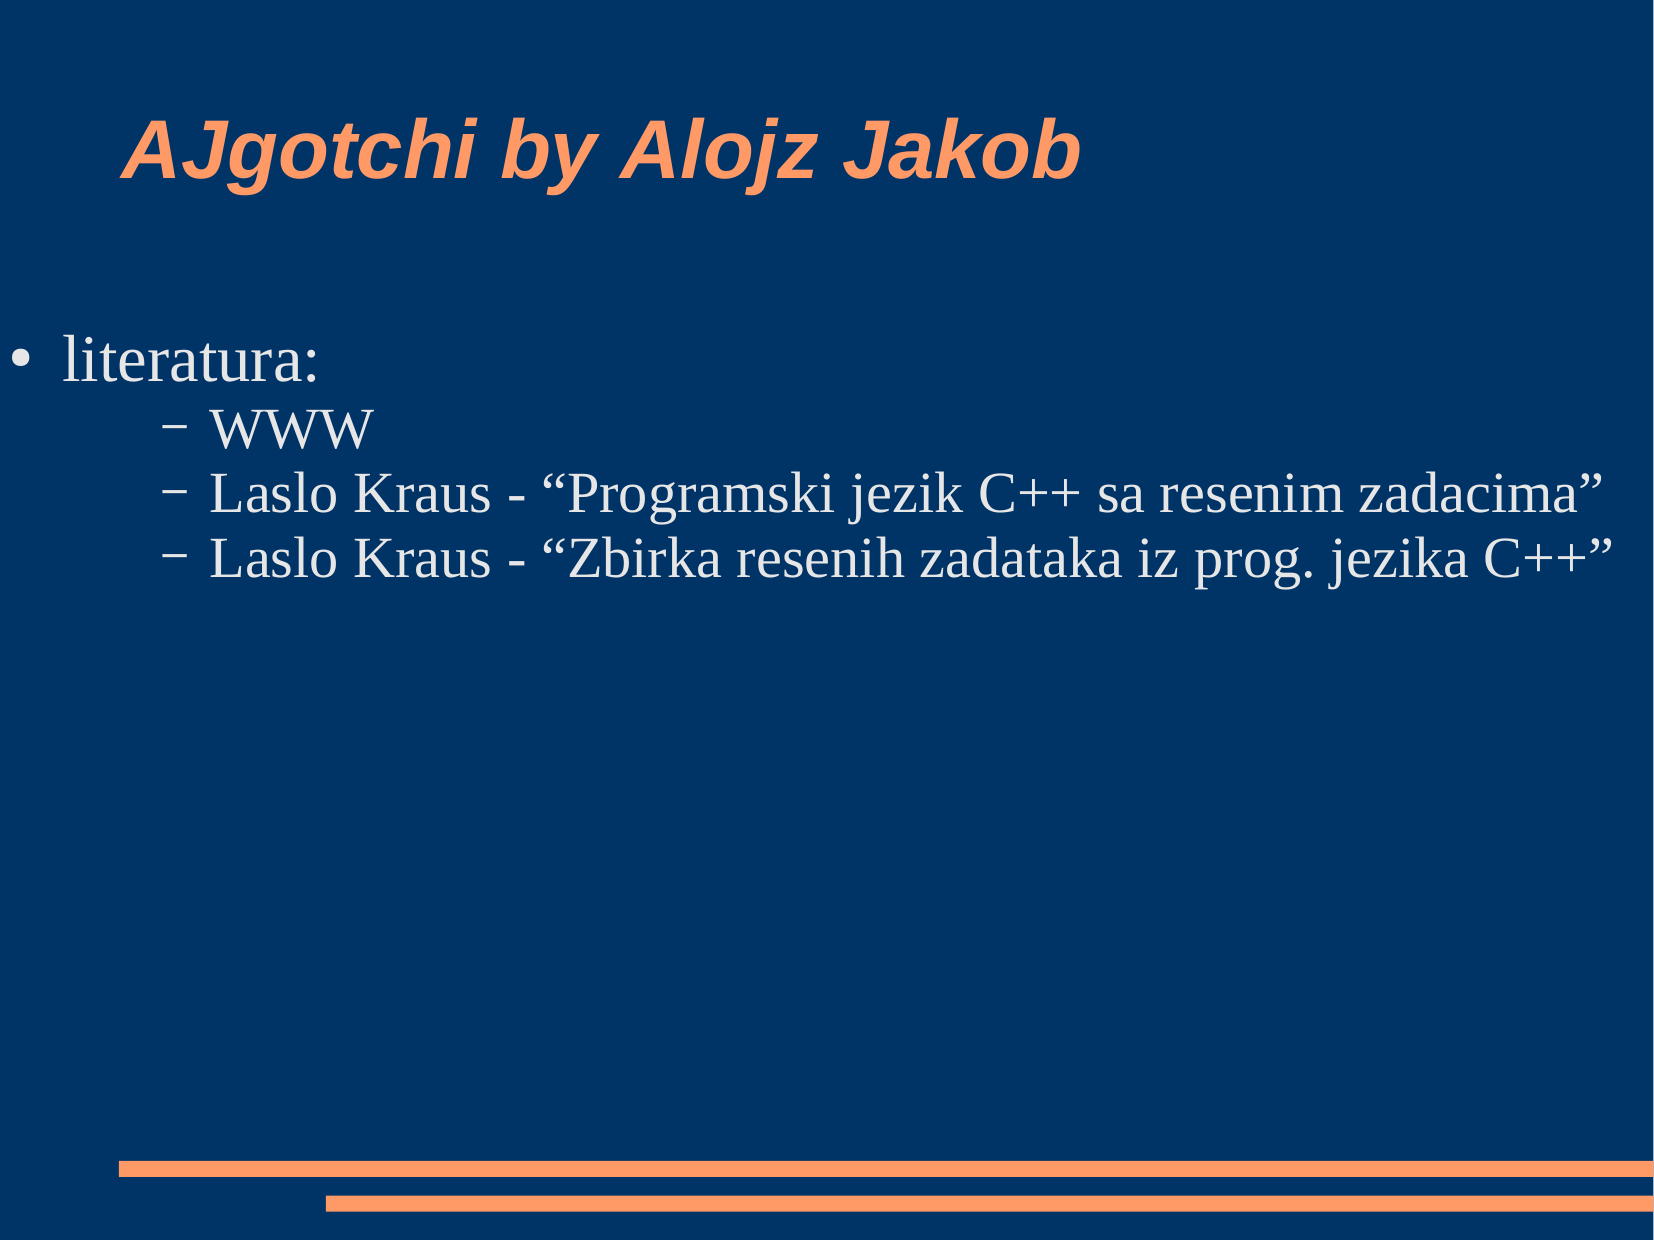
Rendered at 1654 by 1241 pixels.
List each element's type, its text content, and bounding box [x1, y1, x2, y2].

title AJgotchi by Alojz Jakob [121, 46, 1534, 254]
list literatura: WWW Laslo Kraus - “Programski jezik C++ sa resenim zadacima” Laslo Kraus - “Zbirka resenih zadataka iz prog. jezika C++” [67, 322, 1615, 1132]
